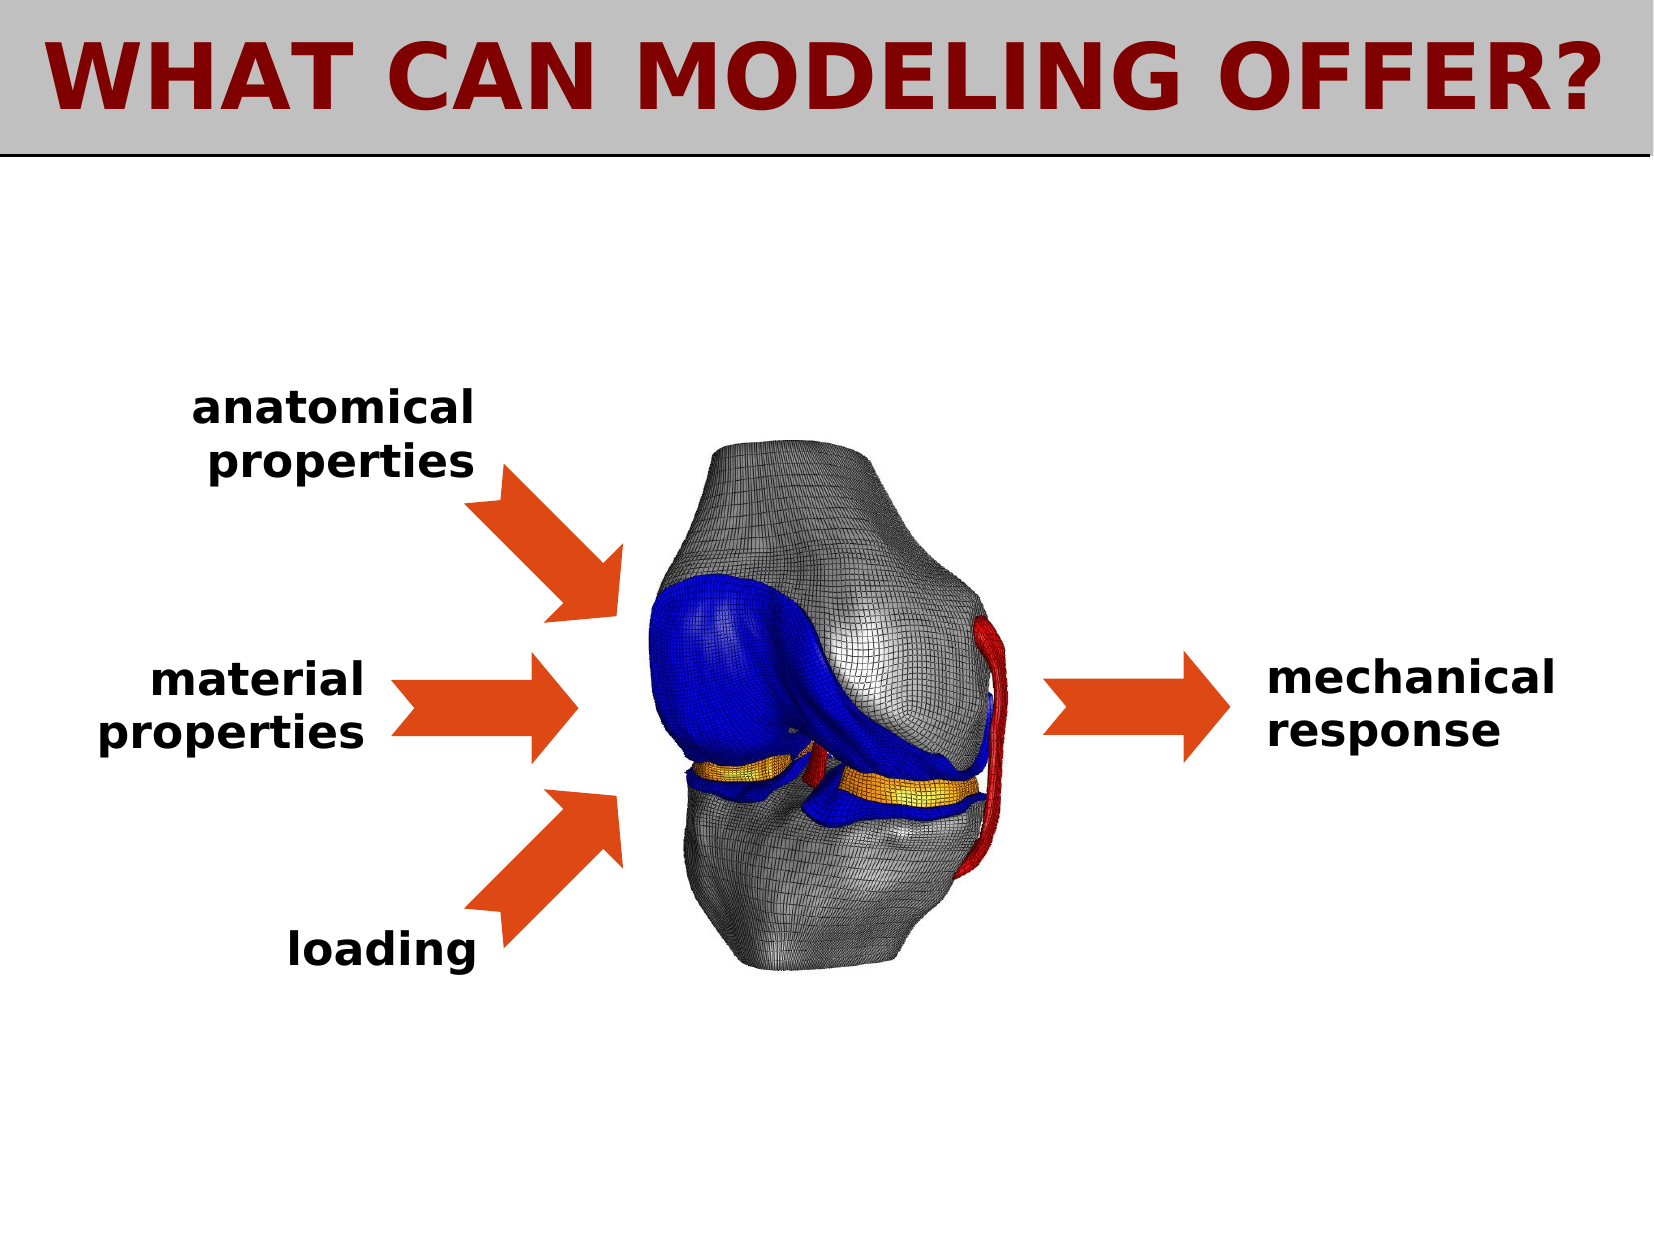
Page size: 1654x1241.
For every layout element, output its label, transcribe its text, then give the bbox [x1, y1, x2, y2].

text_box anatomical properties [176, 373, 491, 496]
text_box [463, 463, 624, 623]
text_box loading [271, 915, 493, 984]
picture [630, 427, 1018, 985]
text_box [390, 651, 579, 765]
text_box mechanical response [1251, 643, 1572, 766]
text_box WHAT CAN MODELING OFFER? [0, 24, 1651, 132]
text_box [0, 0, 1654, 156]
text_box [463, 789, 624, 949]
text_box material properties [81, 645, 381, 767]
text_box [1042, 650, 1231, 764]
